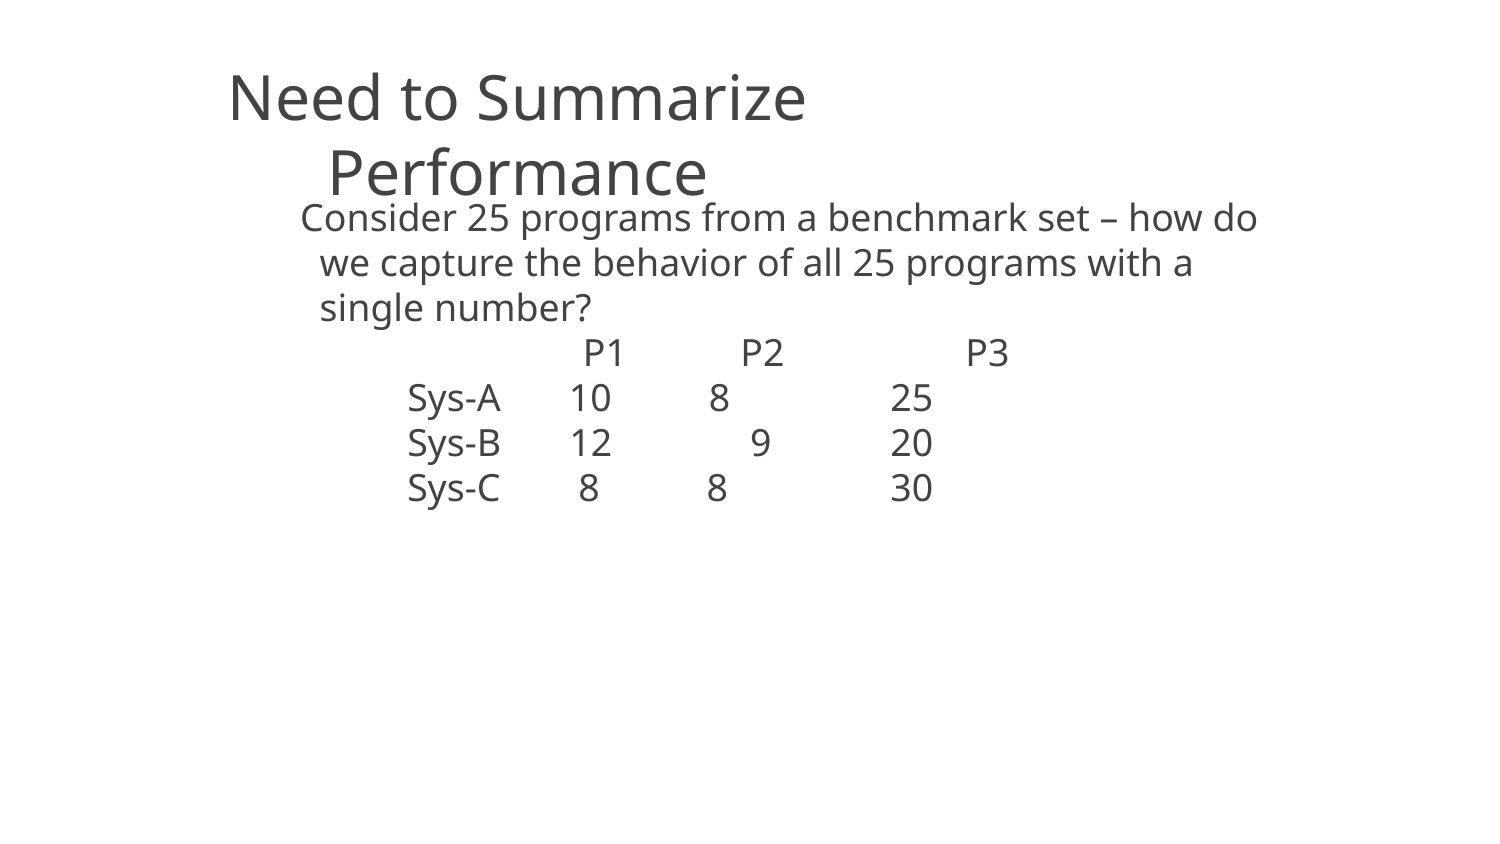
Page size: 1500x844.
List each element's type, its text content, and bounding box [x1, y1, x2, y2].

text_box Consider 25 programs from a benchmark set – how do we capture the behavior of all 25 programs with a single number? P1 P2 P3 Sys-A 10 8 25 Sys-B 12 9 20 Sys-C 8 8 30 >Sum of execution times (AM) >Sum of weighted execution times (AM) >Geometric mean of execution times (GM) [200, 179, 1341, 842]
text_box Need to Summarize Performance [14, 43, 1022, 157]
